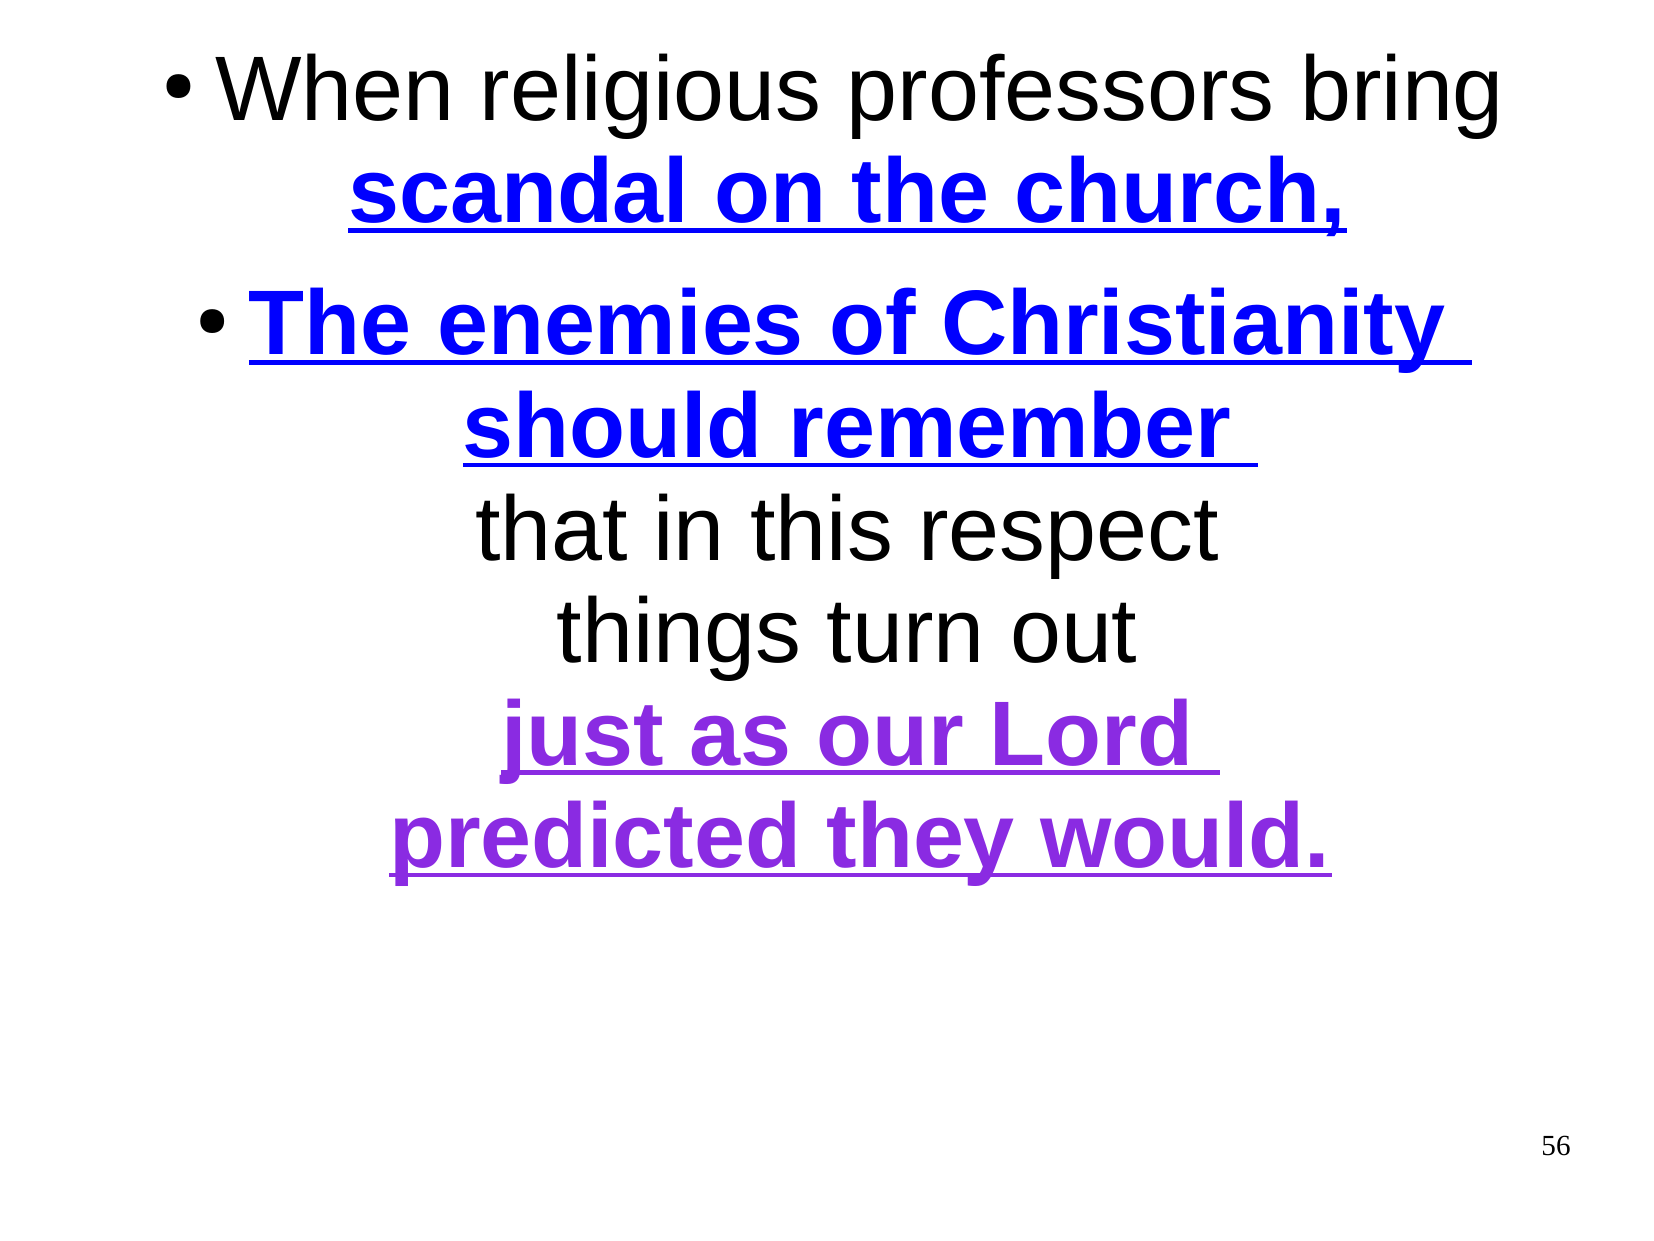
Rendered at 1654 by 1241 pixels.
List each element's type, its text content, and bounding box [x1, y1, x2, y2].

list When religious professors bring scandal on the church, The enemies of Christianity should remember that in this respect things turn out just as our Lord predicted they would. [37, 37, 1613, 1238]
